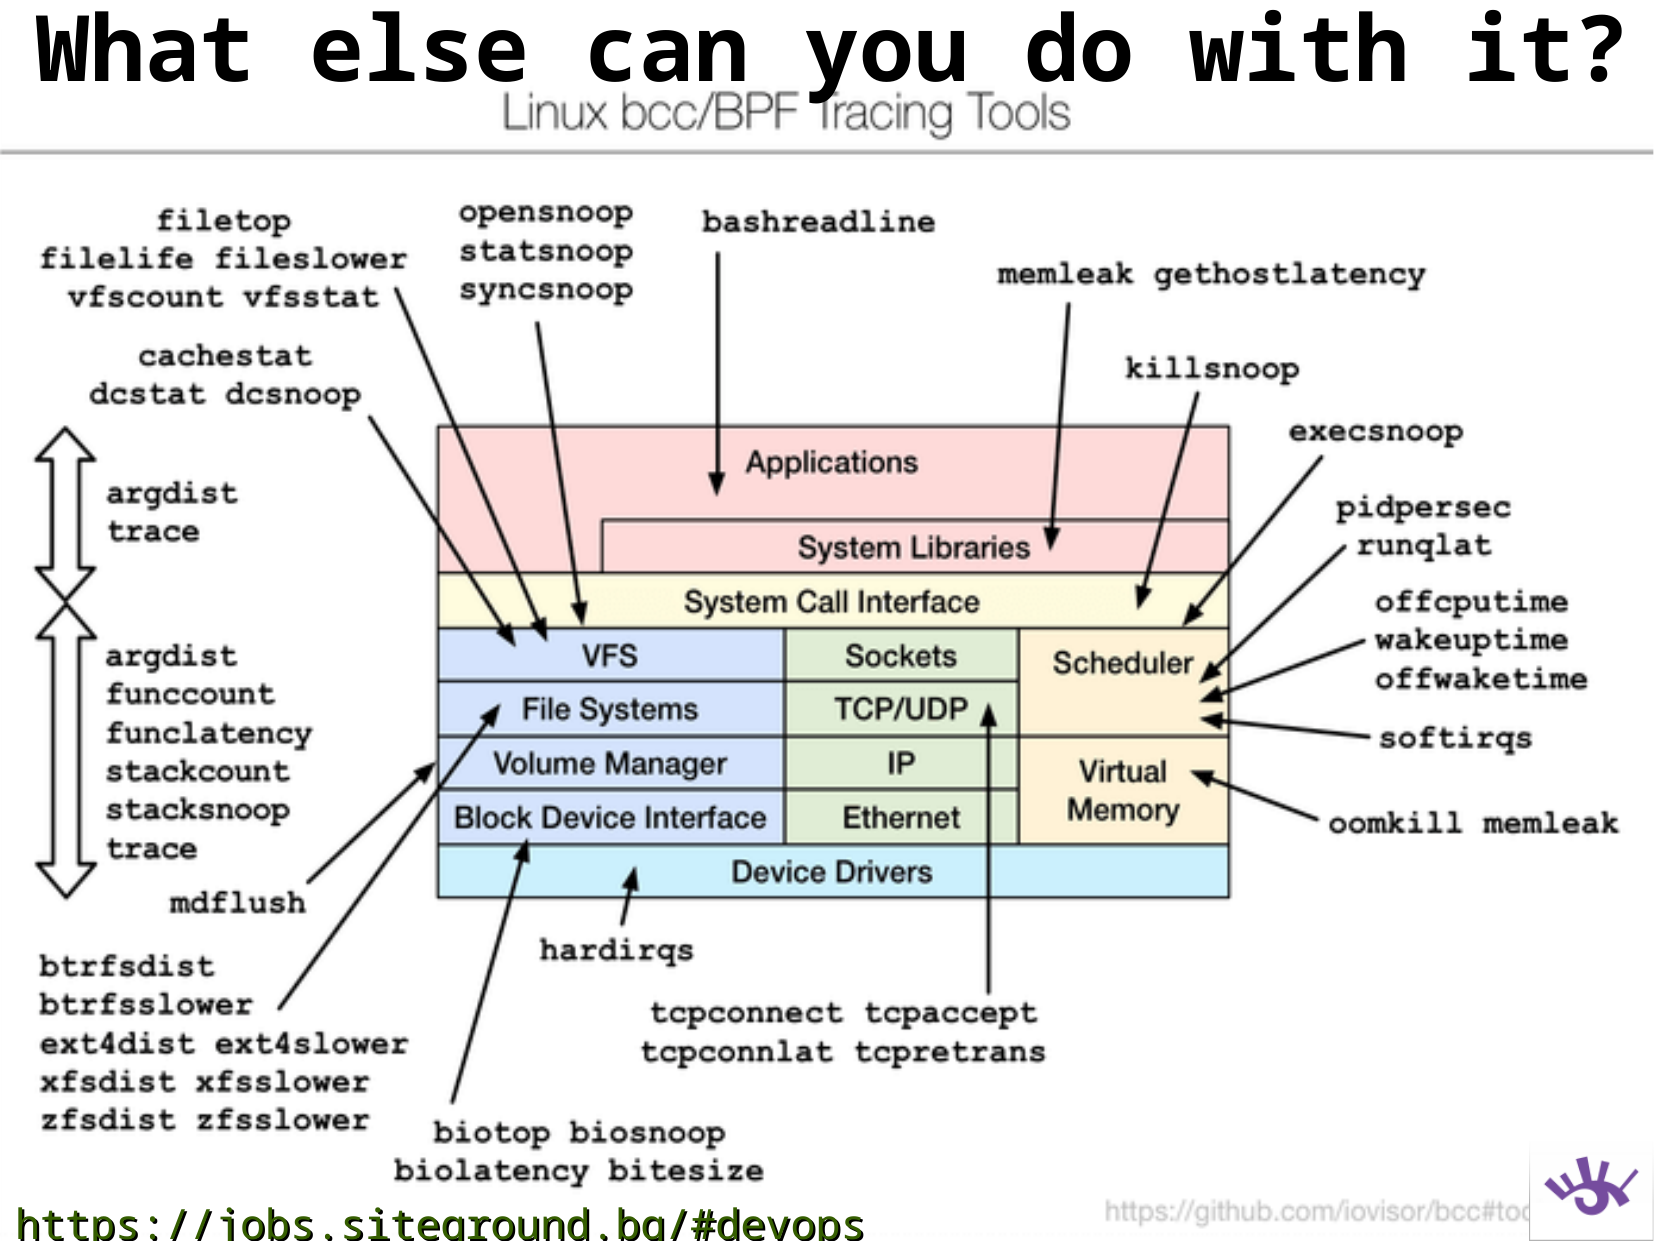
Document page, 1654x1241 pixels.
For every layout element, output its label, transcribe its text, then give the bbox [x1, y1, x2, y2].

title What else can you do with it? [30, 0, 1636, 101]
text_box https://jobs.siteground.bg/#devops [0, 1187, 889, 1241]
picture [0, 29, 1654, 1241]
